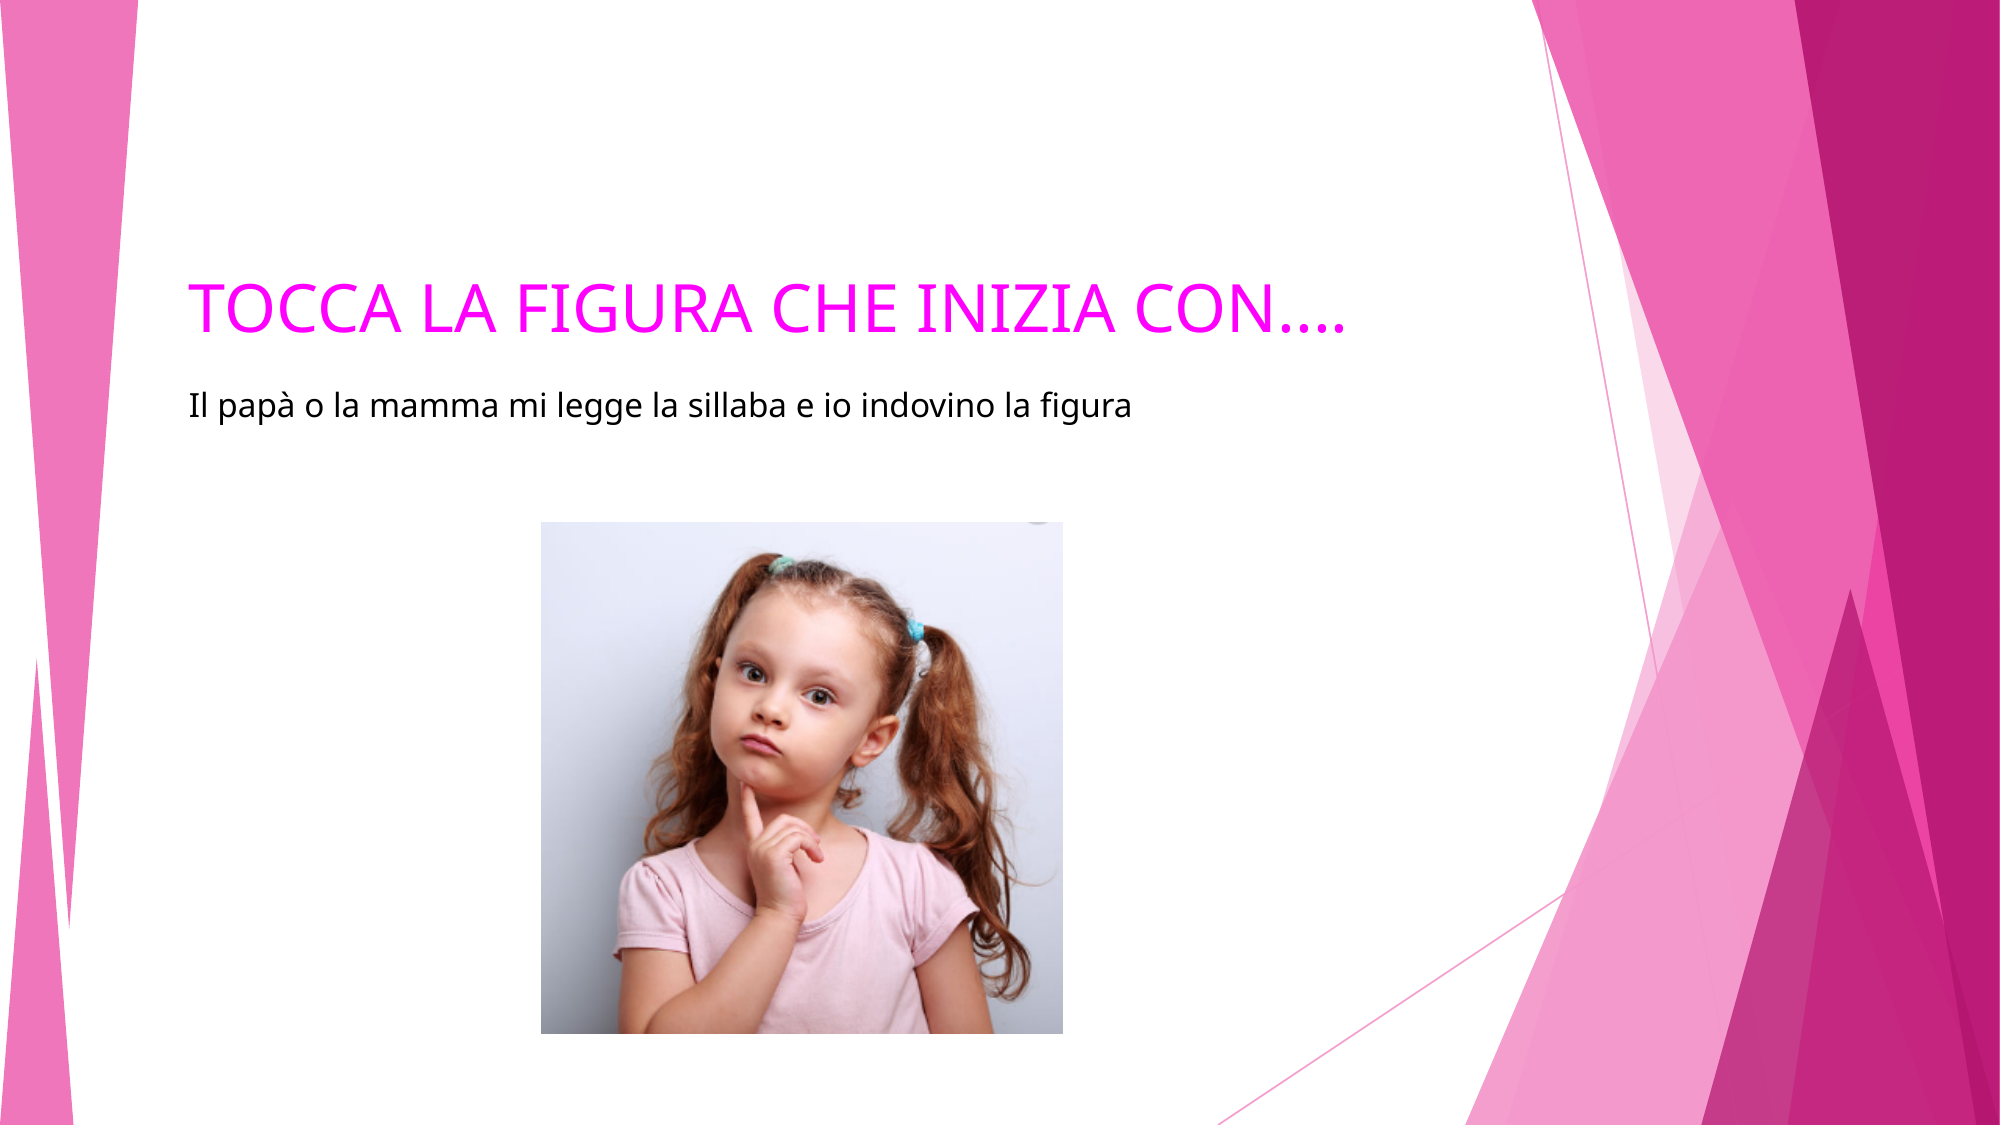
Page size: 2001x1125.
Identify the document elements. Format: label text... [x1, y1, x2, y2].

list TOCCA LA FIGURA CHE INIZIA CON.... Il papà o la mamma mi legge la sillaba e io indovino la figura [118, 261, 1919, 1004]
picture [541, 522, 1063, 1034]
